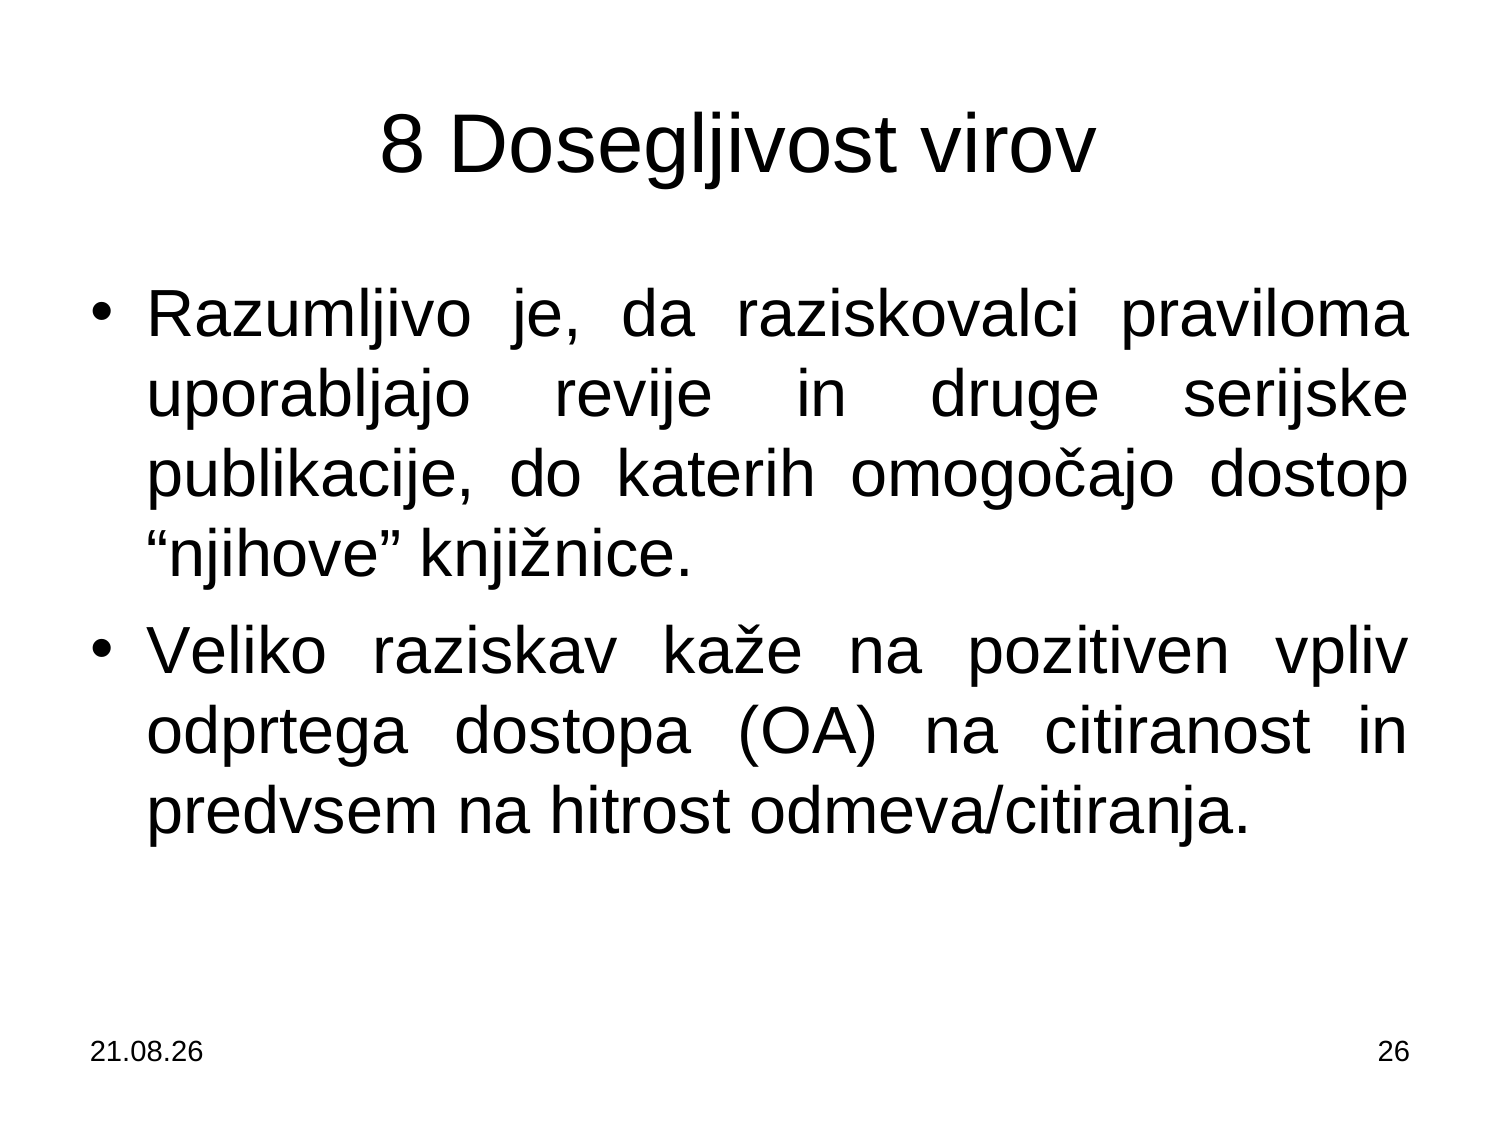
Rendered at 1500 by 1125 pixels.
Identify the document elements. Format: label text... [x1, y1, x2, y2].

text_box <number> [1074, 1024, 1426, 1103]
list Razumljivo je, da raziskovalci praviloma uporabljajo revije in druge serijske publikacije, do katerih omogočajo dostop “njihove” knjižnice. Veliko raziskav kaže na pozitiven vpliv odprtega dostopa (OA) na citiranost in predvsem na hitrost odmeva/citiranja. [75, 262, 1426, 1006]
title 8 Dosegljivost virov [75, 0, 1426, 262]
text_box 05.11.14 [74, 1024, 426, 1103]
